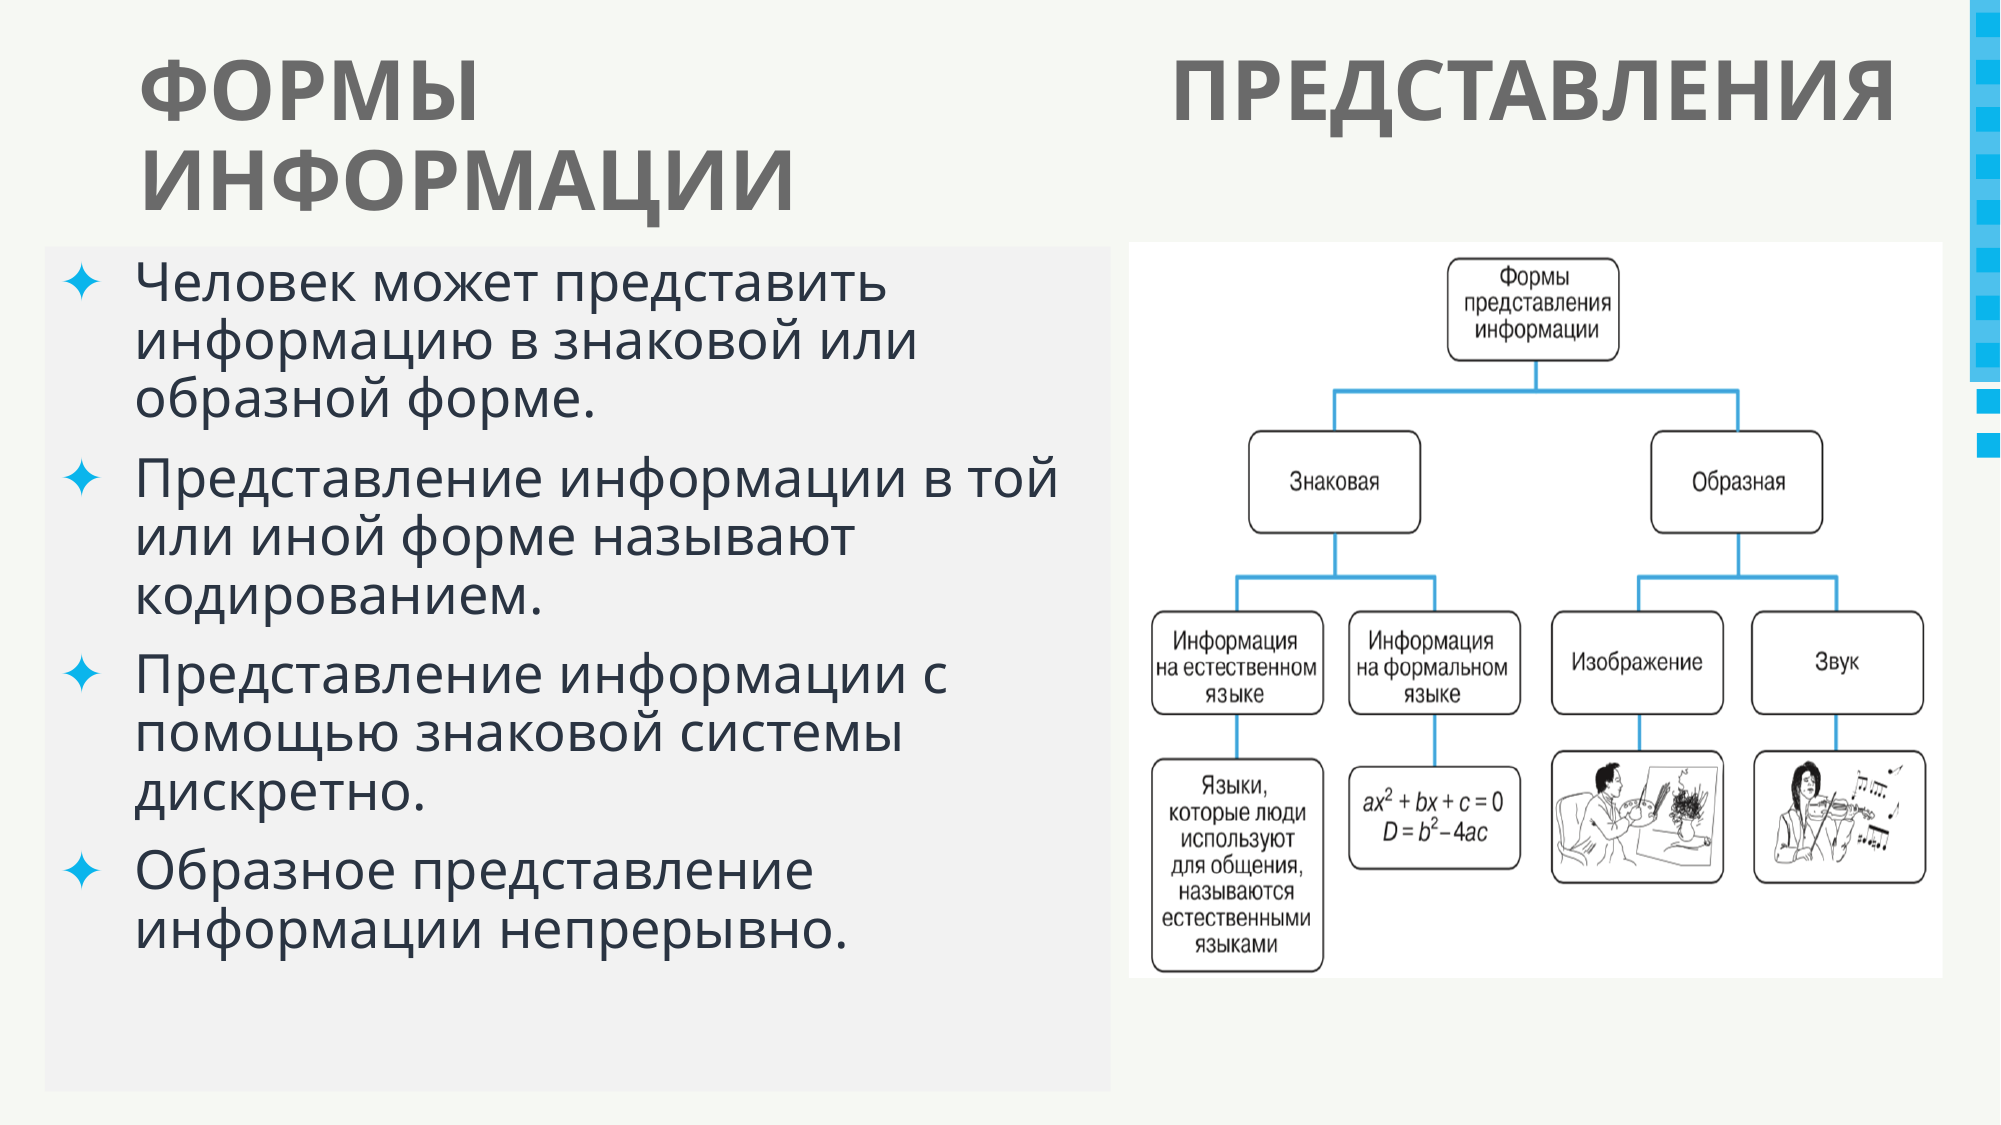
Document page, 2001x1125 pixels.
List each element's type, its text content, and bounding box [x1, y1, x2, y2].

list Человек может представить информацию в знаковой или образной форме. Представление информации в той или иной форме называют кодированием. Представление информации с помощью знаковой системы дискретно. Образное представление информации непрерывно. [44, 246, 1111, 1092]
title ФОРМЫ ПРЕДСТАВЛЕНИЯ ИНФОРМАЦИИ [123, 29, 1915, 247]
picture [1128, 82, 1943, 1108]
